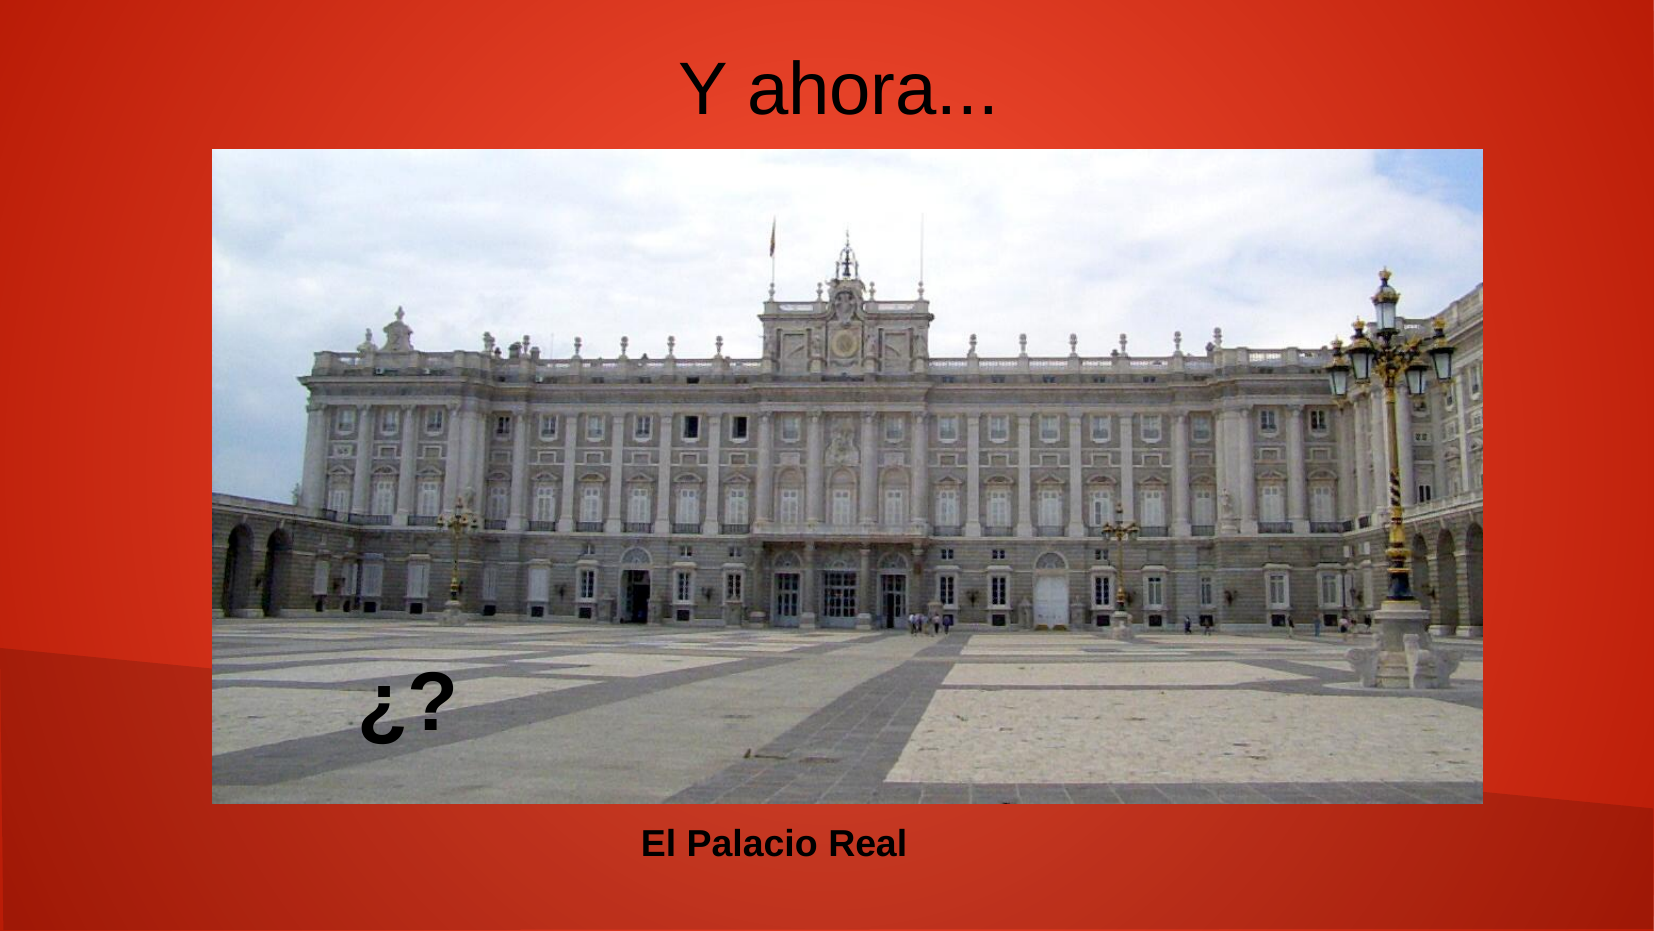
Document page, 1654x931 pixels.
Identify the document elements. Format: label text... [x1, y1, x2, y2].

picture [212, 149, 1483, 804]
title Y ahora... [94, 11, 1583, 166]
text_box El Palacio Real [625, 814, 1158, 872]
text_box ¿? [342, 648, 532, 756]
